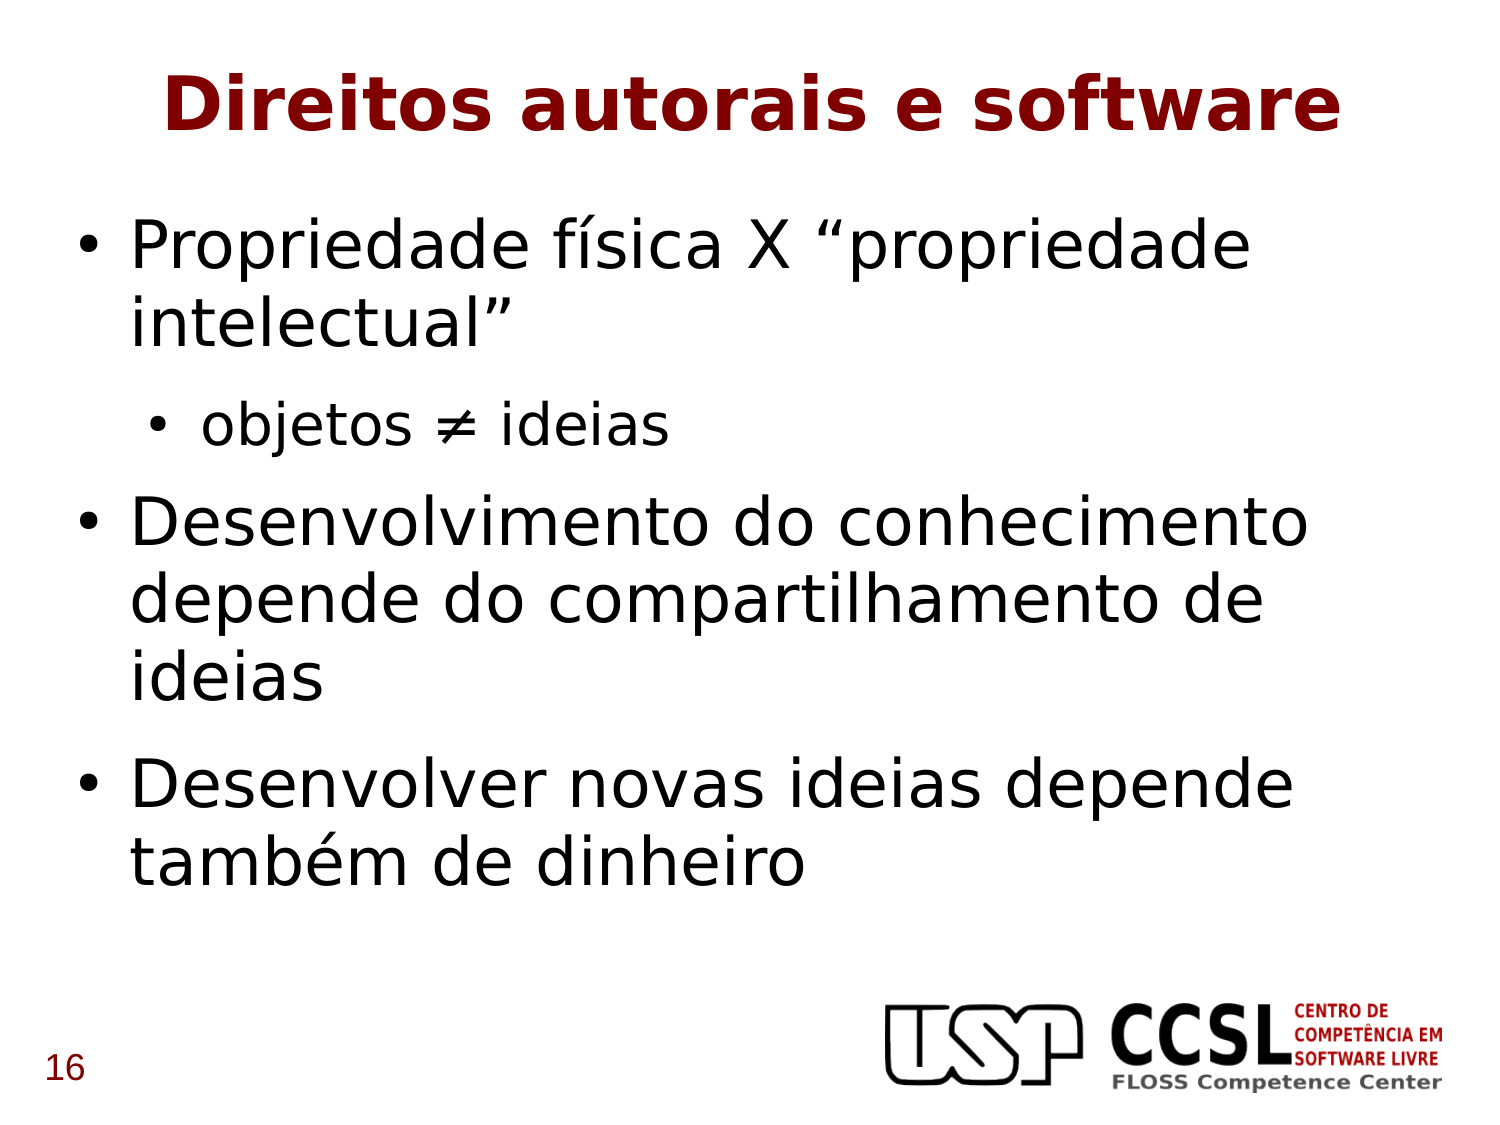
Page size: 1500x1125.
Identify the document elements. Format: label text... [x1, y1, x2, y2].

title Direitos autorais e software [59, 29, 1447, 180]
list Propriedade física X “propriedade intelectual” objetos ≠ ideias Desenvolvimento do conhecimento depende do compartilhamento de ideias Desenvolver novas ideias depende também de dinheiro [59, 206, 1447, 950]
picture [885, 1003, 1442, 1093]
